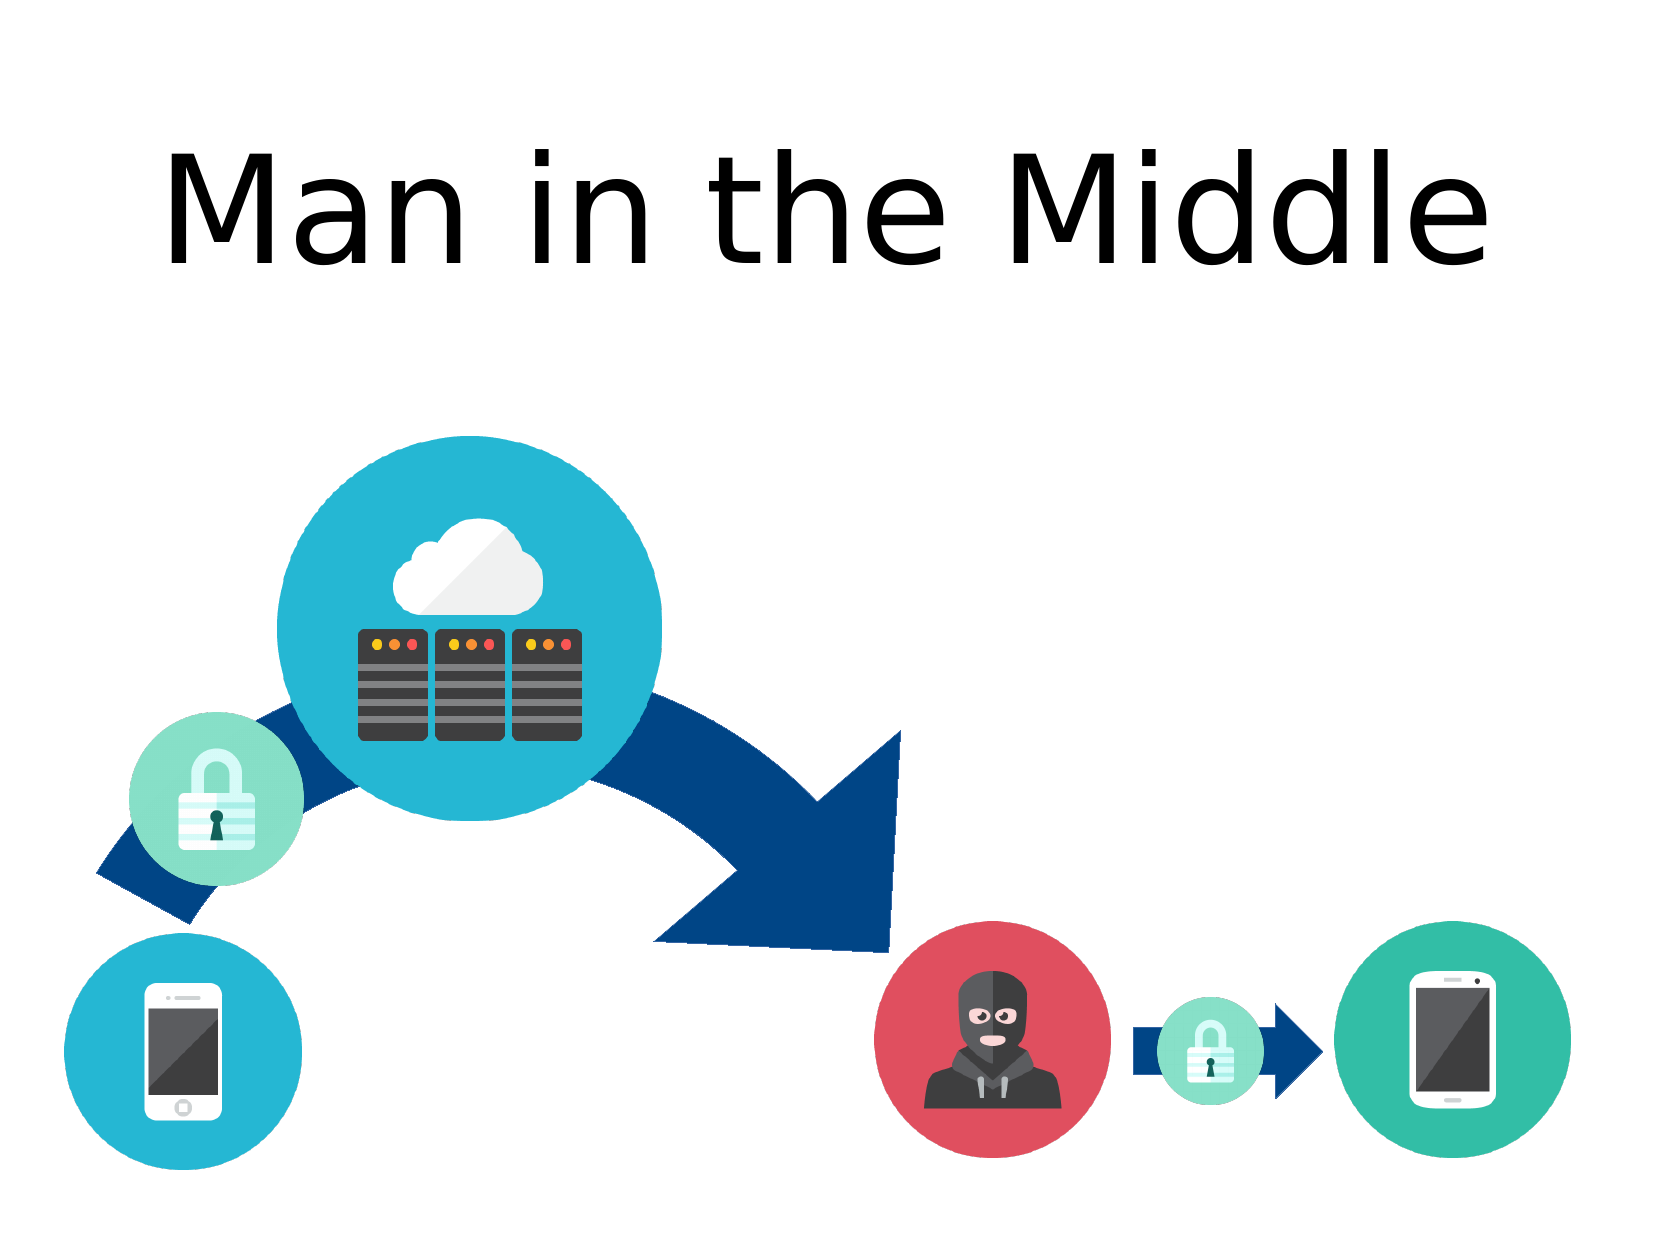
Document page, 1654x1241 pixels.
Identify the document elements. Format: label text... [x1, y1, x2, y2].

picture [129, 436, 662, 886]
picture [1334, 921, 1571, 1158]
text_box [96, 826, 218, 925]
picture [874, 921, 1111, 1158]
title Man in the Middle [82, 108, 1571, 316]
text_box [1133, 1027, 1157, 1075]
picture [1157, 997, 1264, 1105]
text_box [653, 696, 901, 953]
picture [64, 933, 302, 1170]
text_box [1264, 1003, 1323, 1099]
